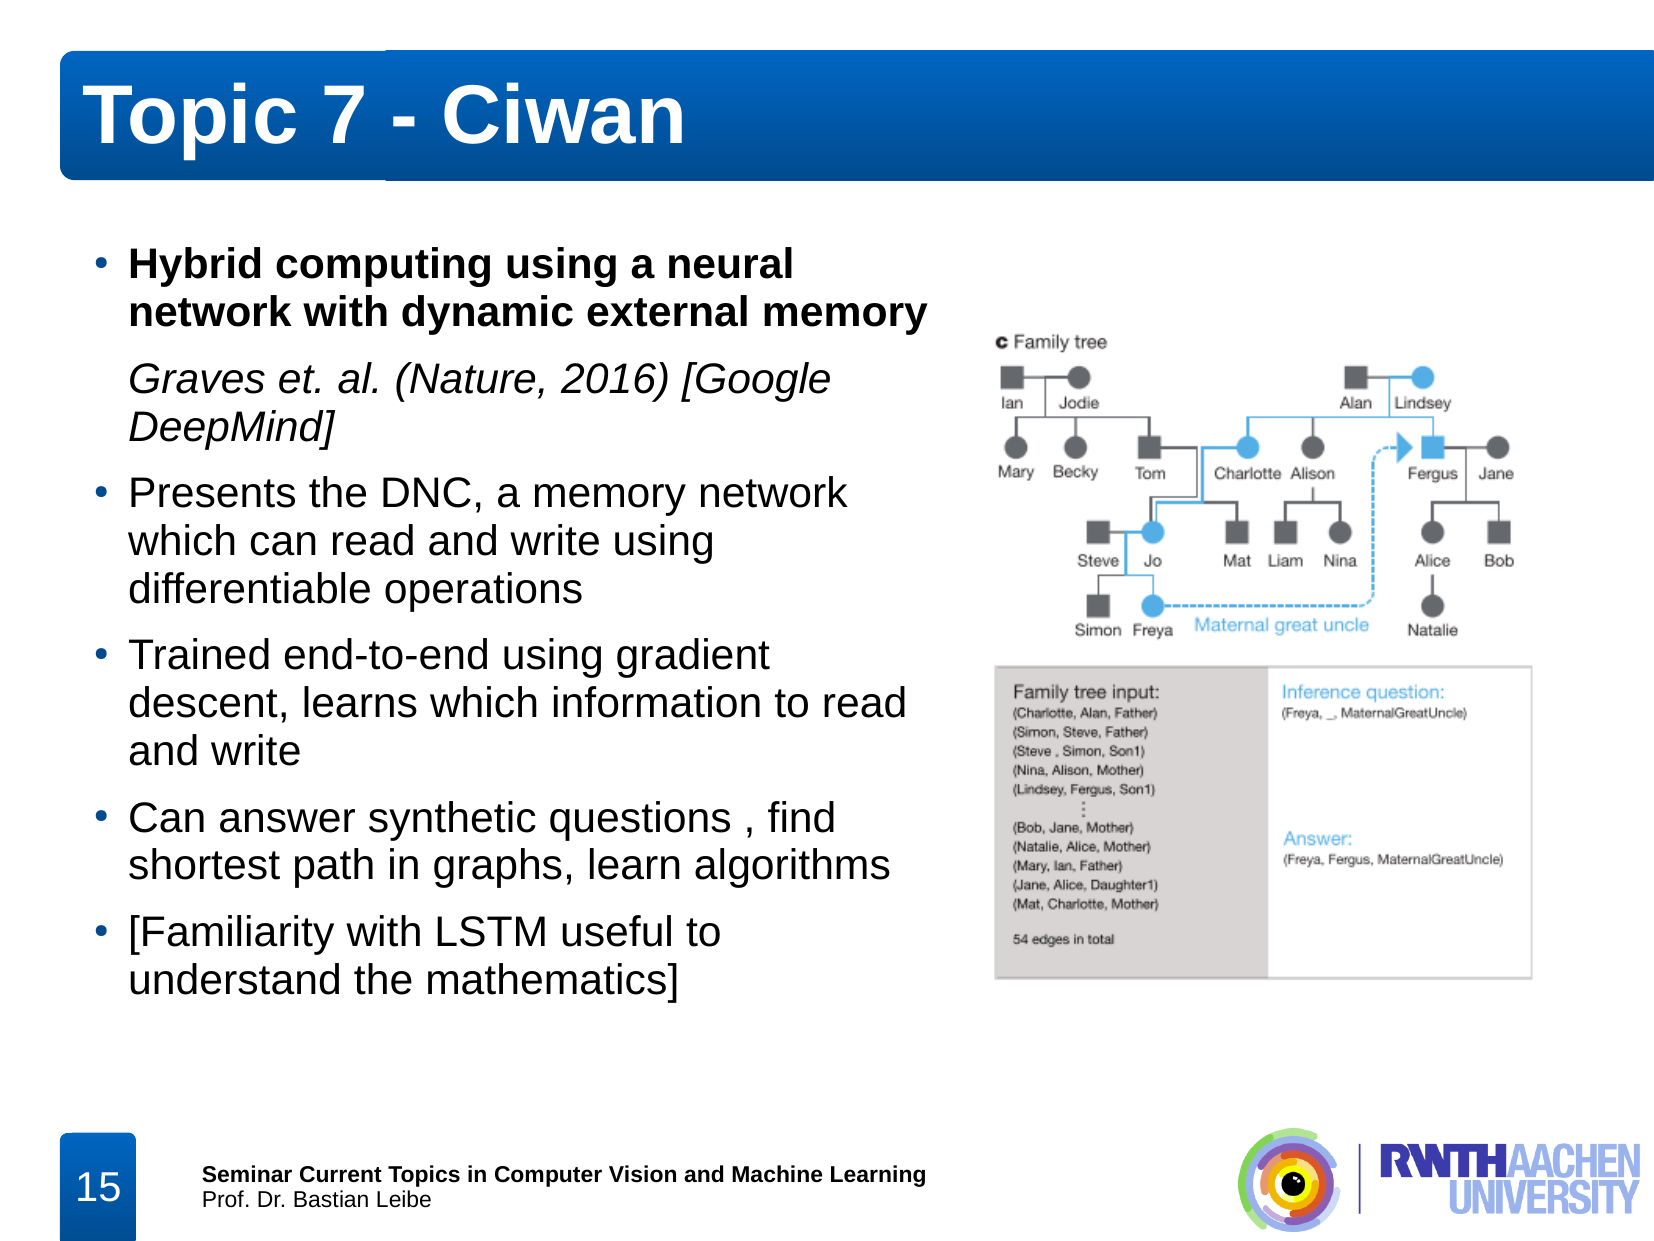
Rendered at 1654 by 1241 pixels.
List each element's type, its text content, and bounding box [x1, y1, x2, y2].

title Topic 7 - Ciwan [82, 61, 1571, 168]
picture [990, 329, 1539, 988]
picture [1238, 1128, 1640, 1232]
list Hybrid computing using a neural network with dynamic external memory Graves et. al. (Nature, 2016) [Google DeepMind] Presents the DNC, a memory network which can read and write using differentiable operations Trained end-to-end using gradient descent, learns which information to read and write Can answer synthetic questions , find shortest path in graphs, learn algorithms [Familiarity with LSTM useful to understand the mathematics] [82, 240, 931, 1036]
